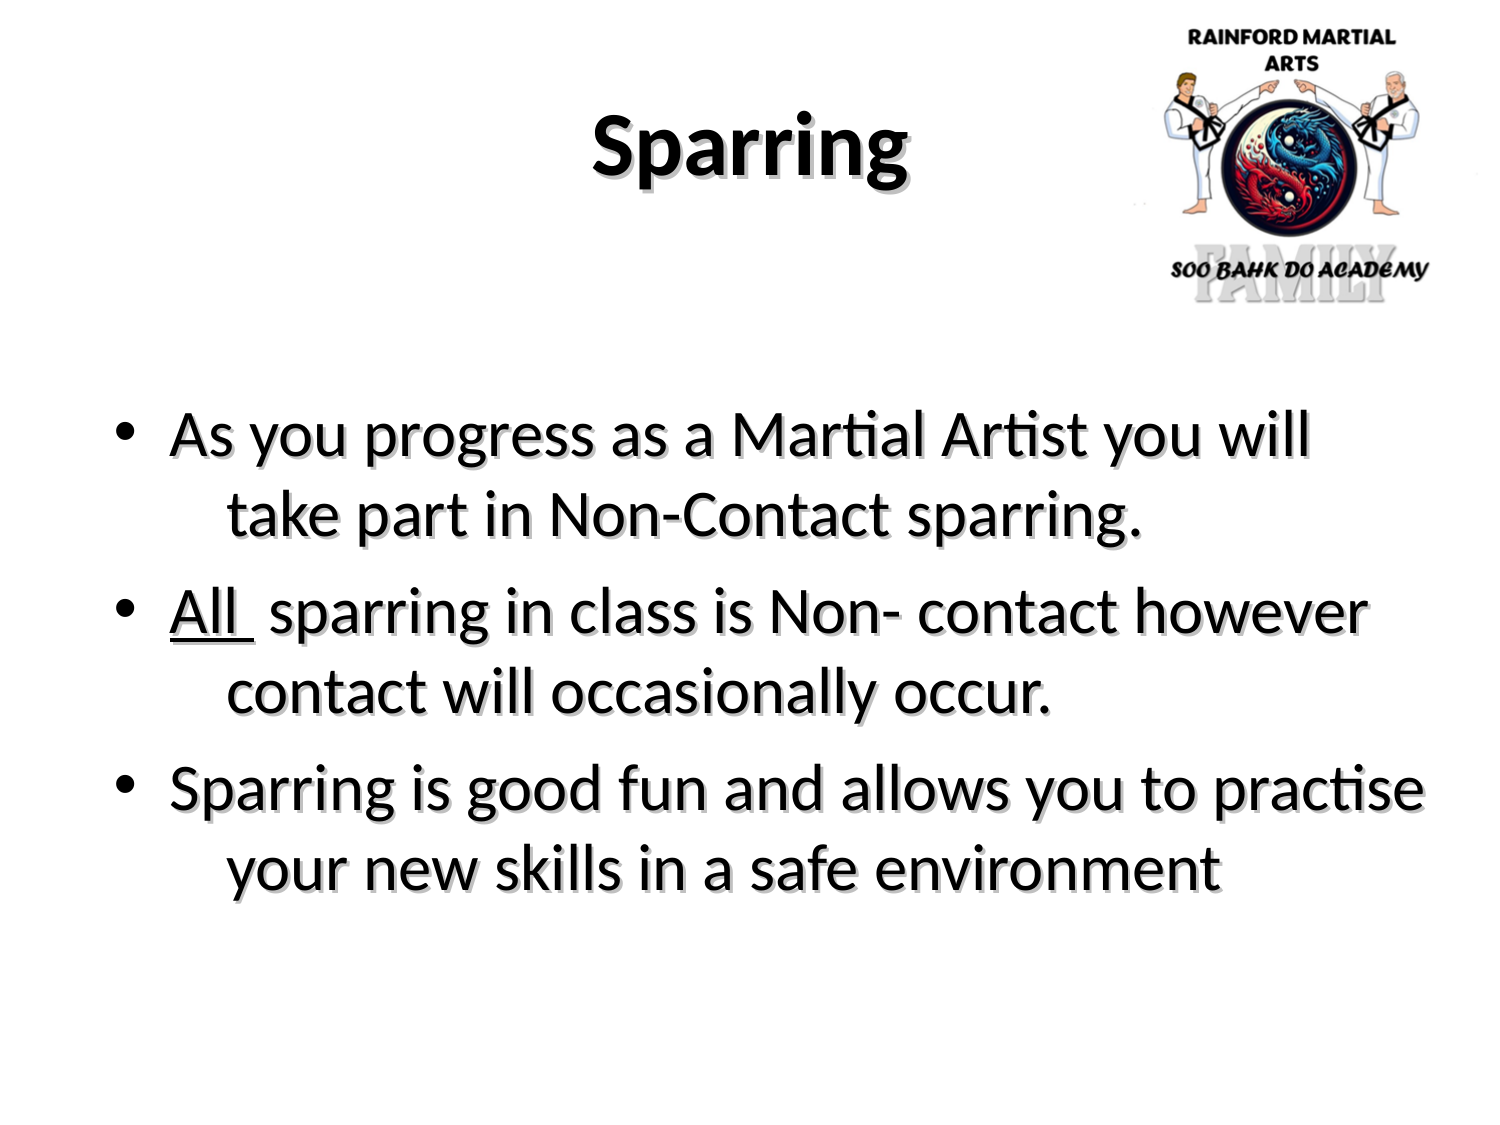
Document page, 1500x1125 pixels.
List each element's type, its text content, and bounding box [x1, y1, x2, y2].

picture [1088, 13, 1500, 308]
title Sparring [75, 45, 1088, 233]
list As you progress as a Martial Artist you will take part in Non-Contact sparring. All sparring in class is Non- contact however contact will occasionally occur. Sparring is good fun and allows you to practise your new skills in a safe environment [98, 382, 1449, 1125]
